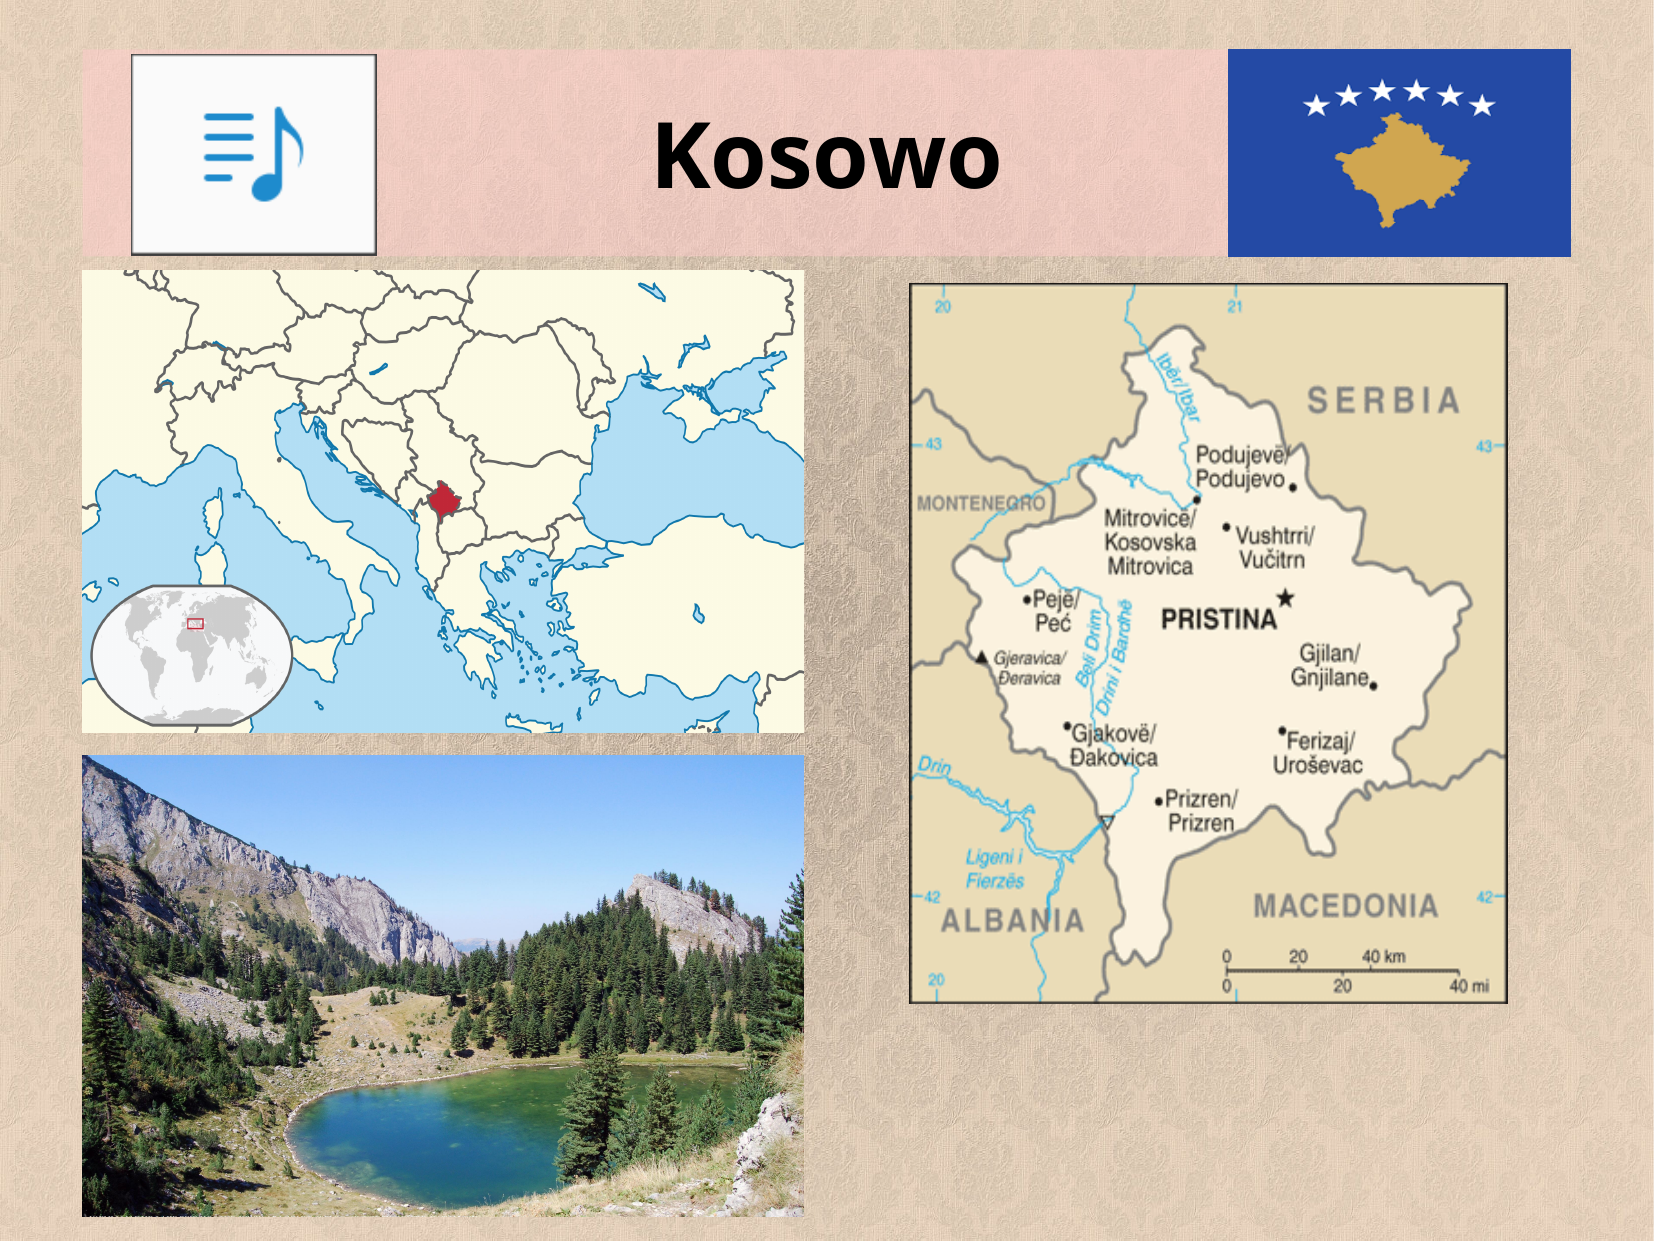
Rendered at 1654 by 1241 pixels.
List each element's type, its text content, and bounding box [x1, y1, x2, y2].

picture [0, 0, 1654, 1241]
title Kosowo [82, 49, 1228, 257]
text_box [129, 53, 378, 257]
